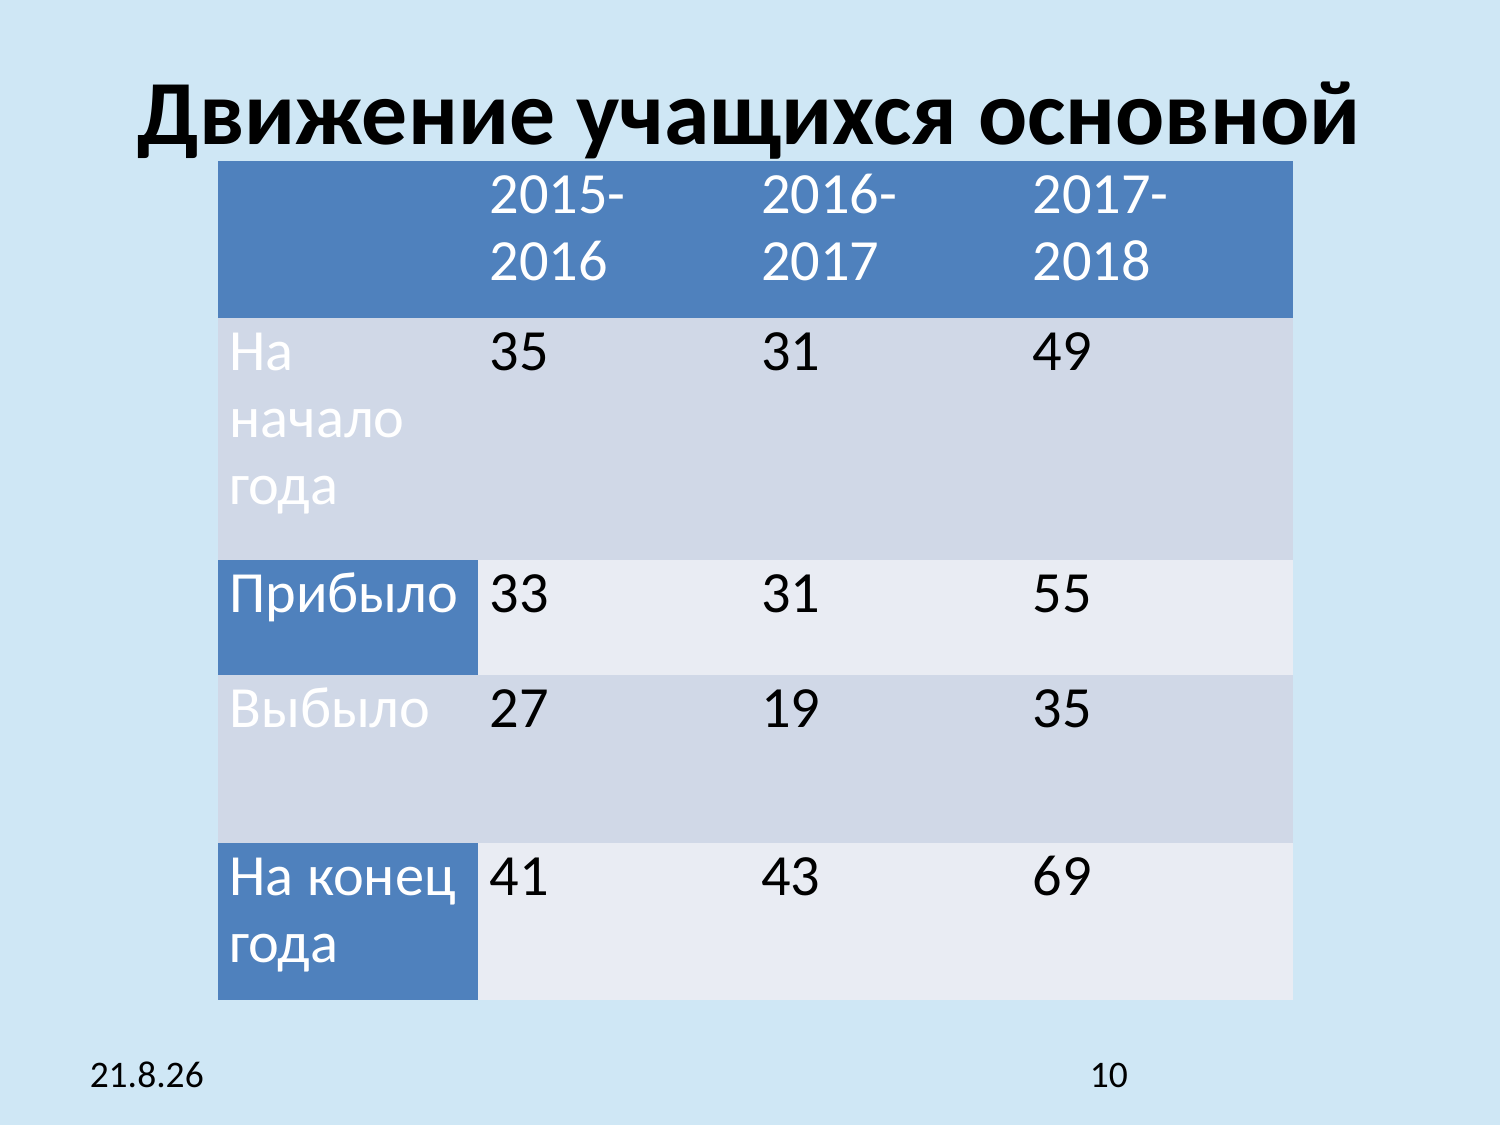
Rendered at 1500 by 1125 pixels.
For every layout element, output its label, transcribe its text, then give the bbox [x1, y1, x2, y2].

table_cell Выбыло [218, 675, 478, 843]
table_cell 31 [750, 318, 1022, 560]
table_header 2015-2016 [478, 161, 750, 318]
table_header 2016-2017 [750, 161, 1022, 318]
title Движение учащихся основной школы [75, 45, 1425, 233]
table_header 2017-2018 [1022, 161, 1293, 318]
table_cell 33 [478, 560, 750, 675]
table_cell 35 [1022, 675, 1293, 843]
table_cell 43 [750, 843, 1022, 1000]
table_cell 41 [478, 843, 750, 1000]
table_cell 35 [478, 318, 750, 560]
table_cell 49 [1022, 318, 1293, 560]
table_cell 19 [750, 675, 1022, 843]
table_cell На конец года [218, 843, 478, 1000]
table_cell На начало года [218, 318, 478, 560]
table_cell 69 [1022, 843, 1293, 1000]
slide_number 29.4.19 [75, 1042, 425, 1103]
table_header [218, 161, 478, 318]
table_cell 27 [478, 675, 750, 843]
table_cell 31 [750, 560, 1022, 675]
table_cell Прибыло [218, 560, 478, 675]
slide_number <номер> [1074, 1042, 1425, 1103]
table_cell 55 [1022, 560, 1293, 675]
